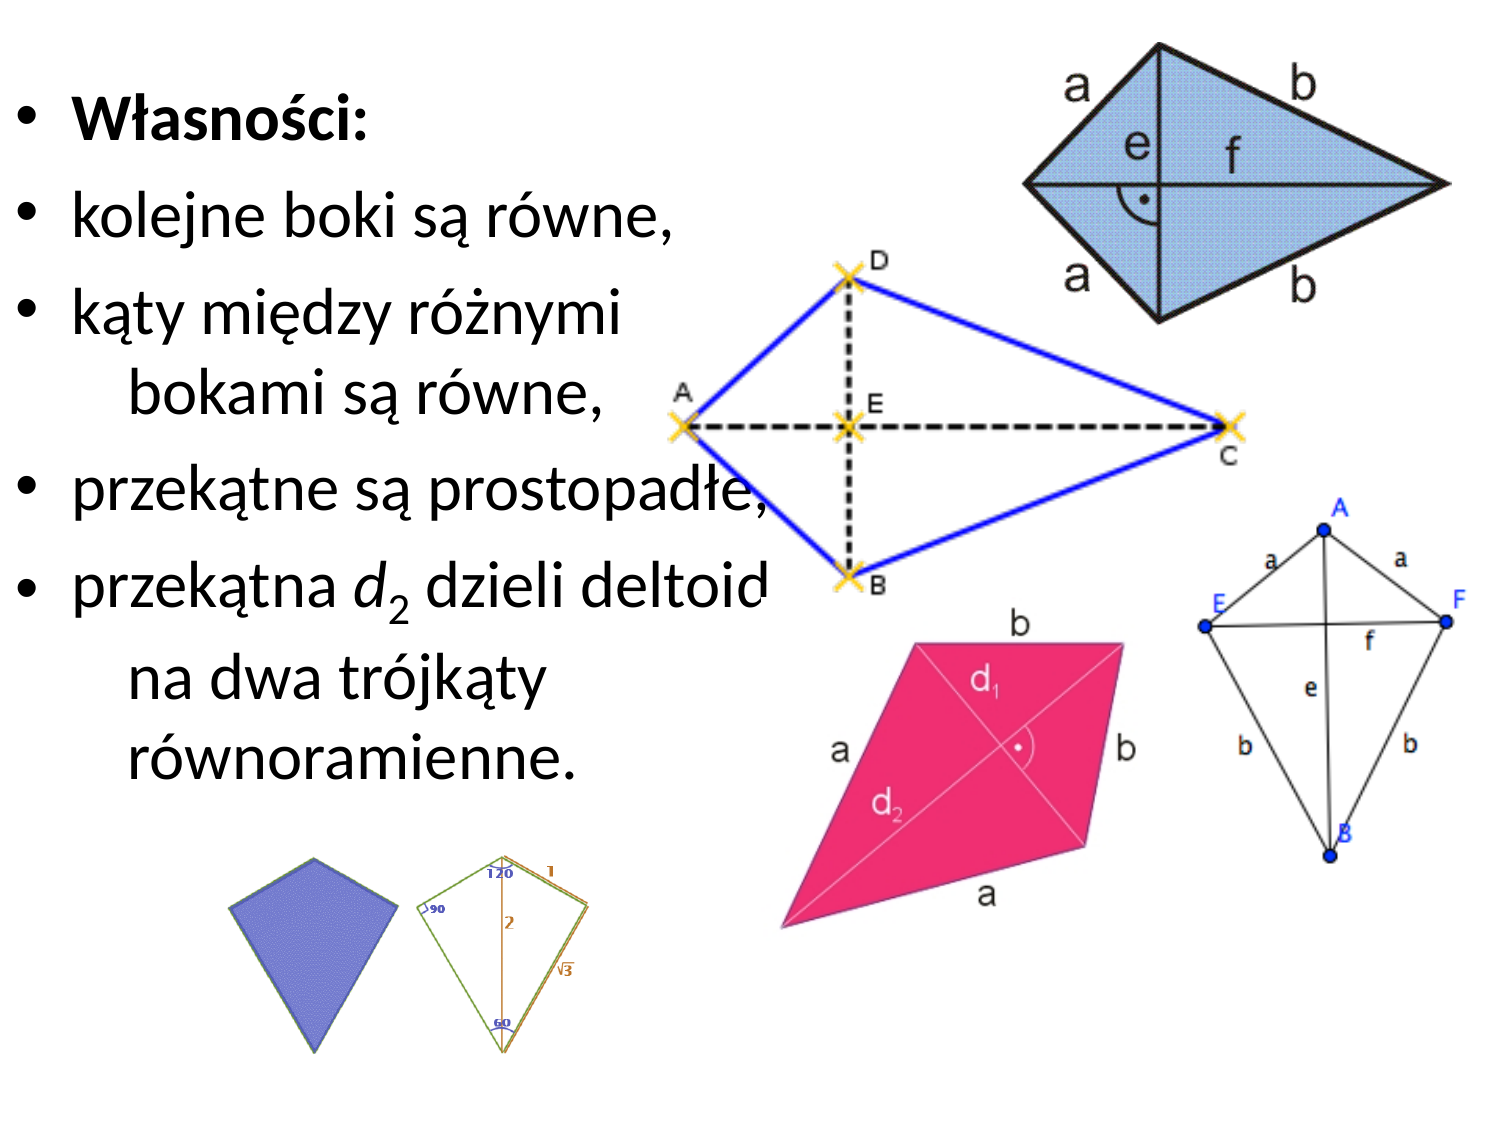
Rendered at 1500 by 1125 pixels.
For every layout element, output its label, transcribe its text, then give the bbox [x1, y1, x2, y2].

picture [194, 810, 635, 1096]
picture [655, 42, 1500, 941]
list Własności: kolejne boki są równe, kąty między różnymi bokami są równe, przekątne są prostopadłe, przekątna d2 dzieli deltoid na dwa trójkąty równoramienne. [0, 66, 810, 1005]
